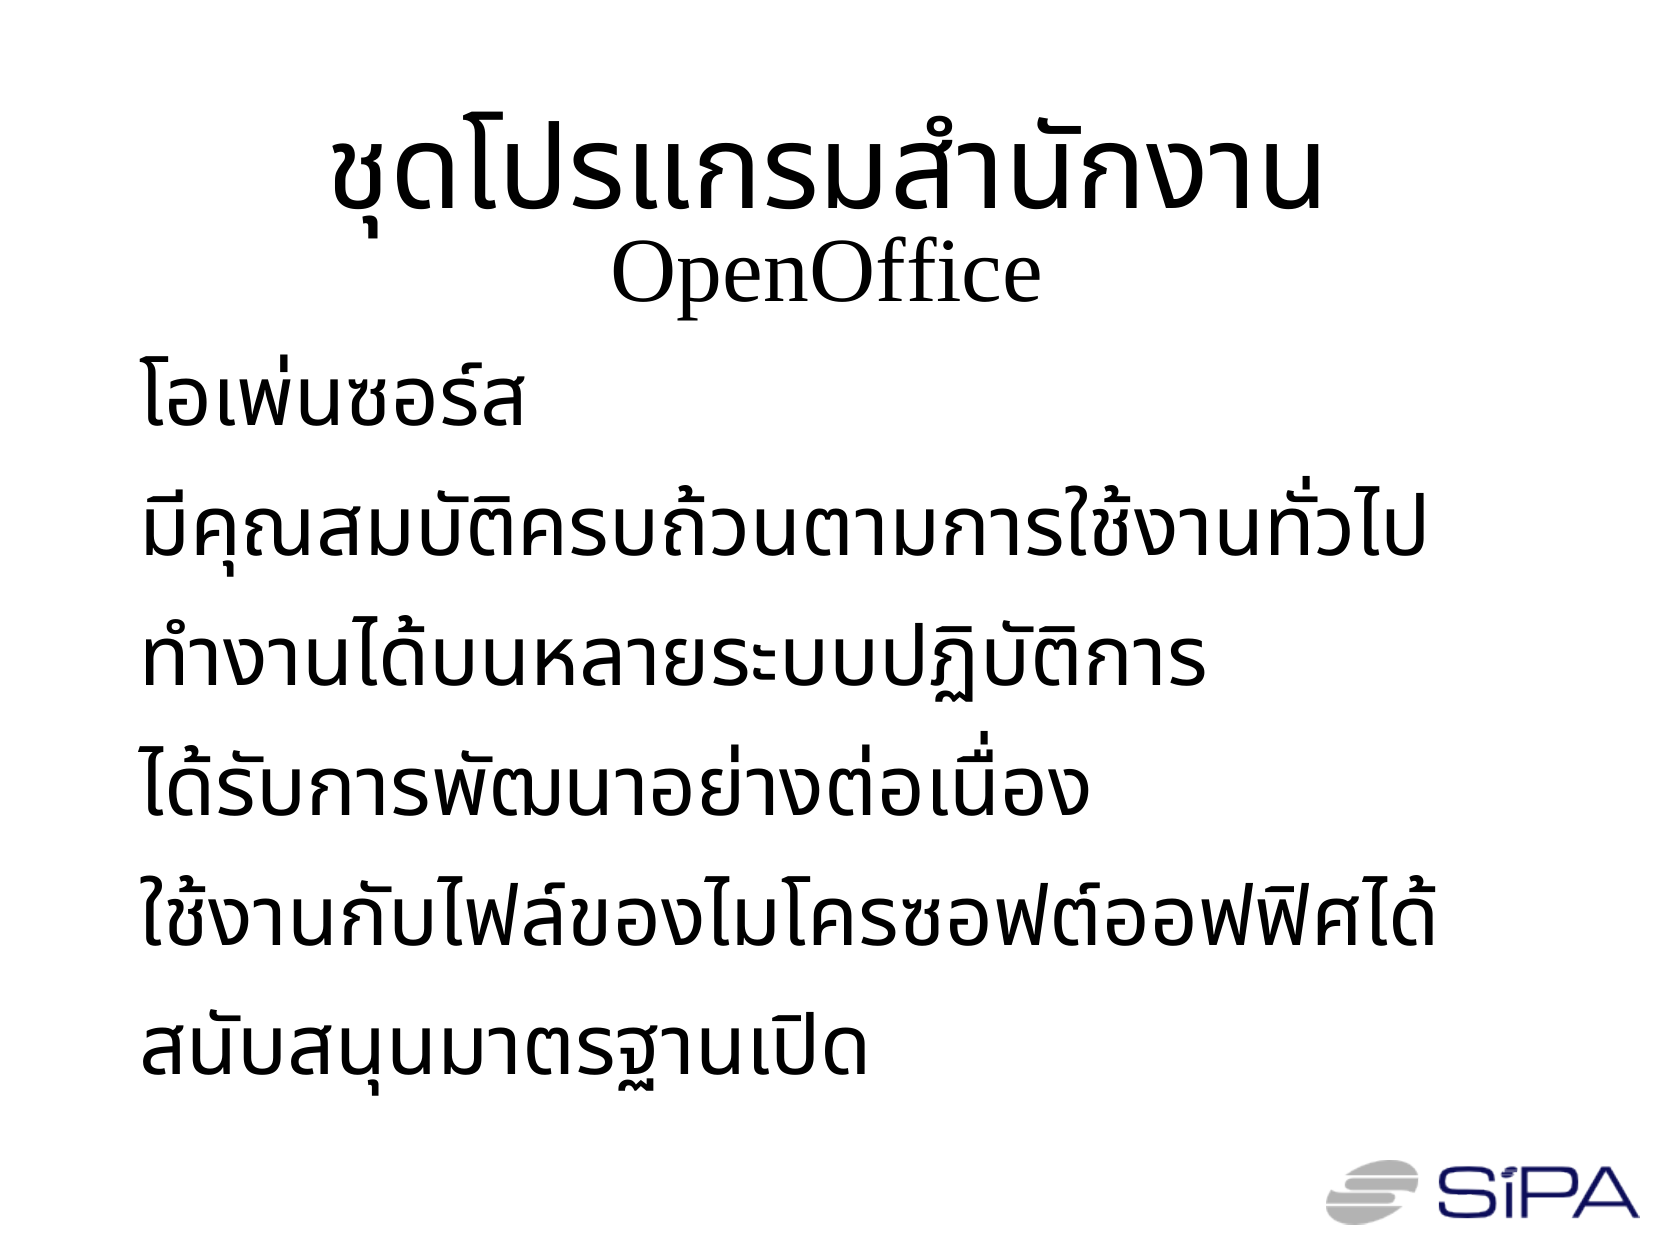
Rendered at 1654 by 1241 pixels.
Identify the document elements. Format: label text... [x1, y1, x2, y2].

list โอเพ่นซอร์ส มีคุณสมบัติครบถ้วนตามการใช้งานทั่วไป ทำงานได้บนหลายระบบปฏิบัติการ ได้รับการพัฒนาอย่างต่อเนื่อง ใช้งานกับไฟล์ของไมโครซอฟต์ออฟฟิศได้ สนับสนุนมาตรฐานเปิด [121, 344, 1534, 1127]
picture [1326, 1160, 1640, 1225]
title ชุดโปรแกรมสำนักงาน OpenOffice [121, 102, 1534, 311]
